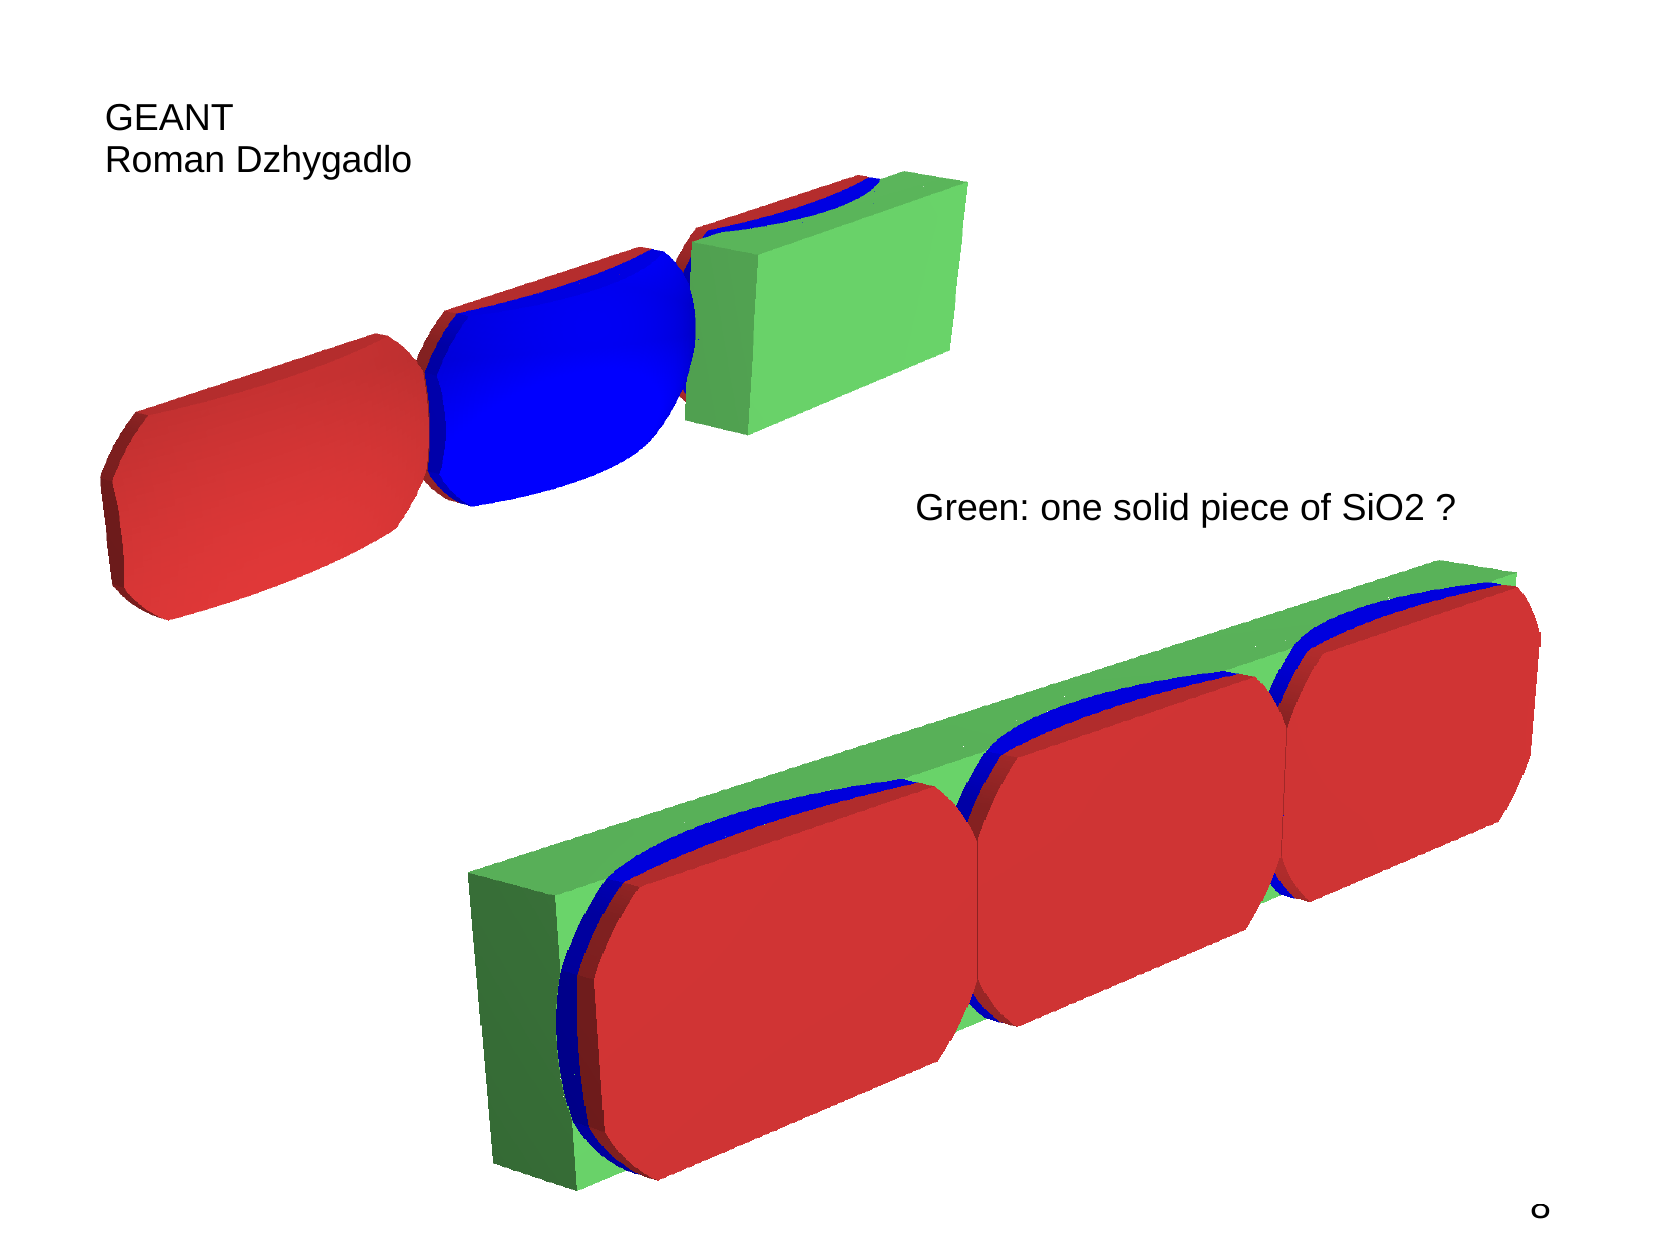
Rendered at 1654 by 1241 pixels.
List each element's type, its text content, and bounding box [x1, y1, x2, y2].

text_box GEANT Roman Dzhygadlo [90, 90, 427, 192]
picture [5, 156, 1645, 1204]
text_box Green: one solid piece of SiO2 ? [900, 480, 1472, 540]
